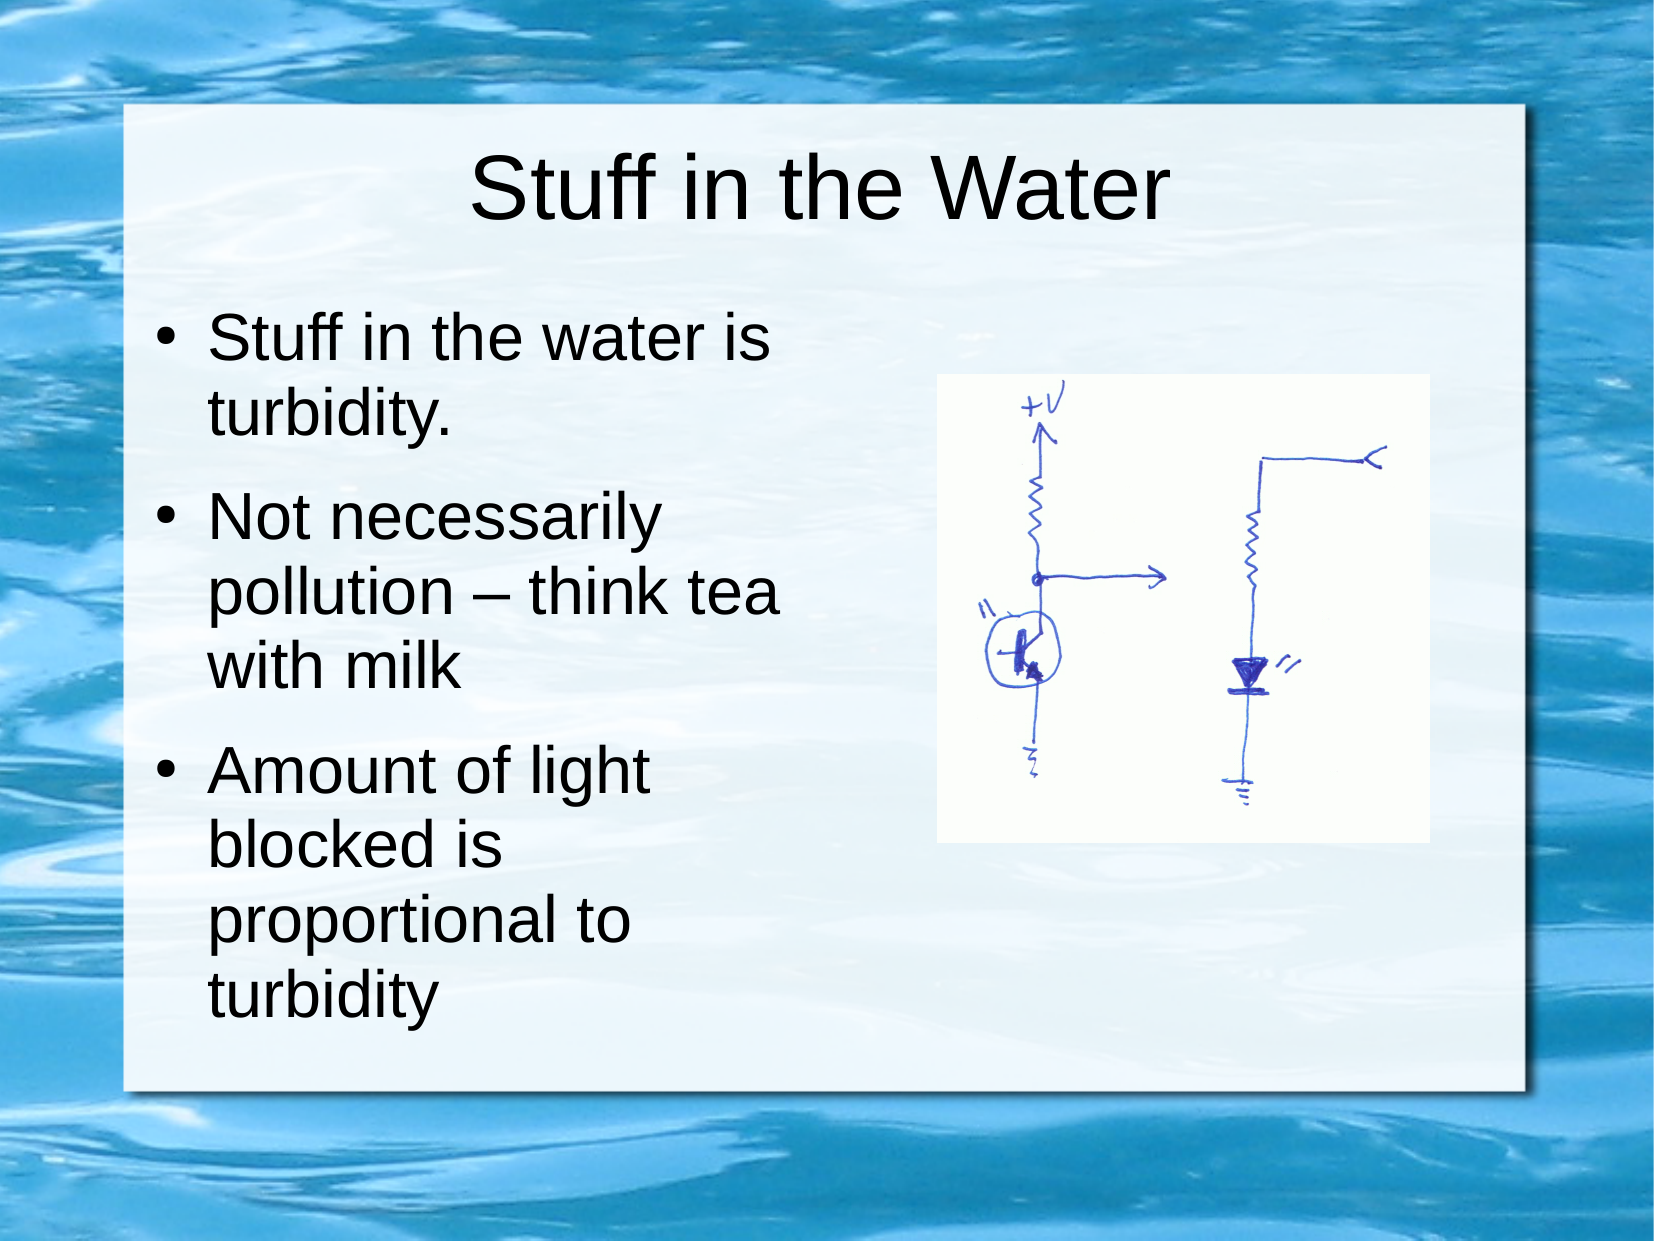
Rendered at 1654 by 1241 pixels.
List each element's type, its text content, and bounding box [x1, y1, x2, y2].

list Stuff in the water is turbidity. Not necessarily pollution – think tea with milk Amount of light blocked is proportional to turbidity [136, 300, 863, 1119]
title Stuff in the Water [76, 84, 1565, 292]
picture [0, 0, 1654, 1241]
